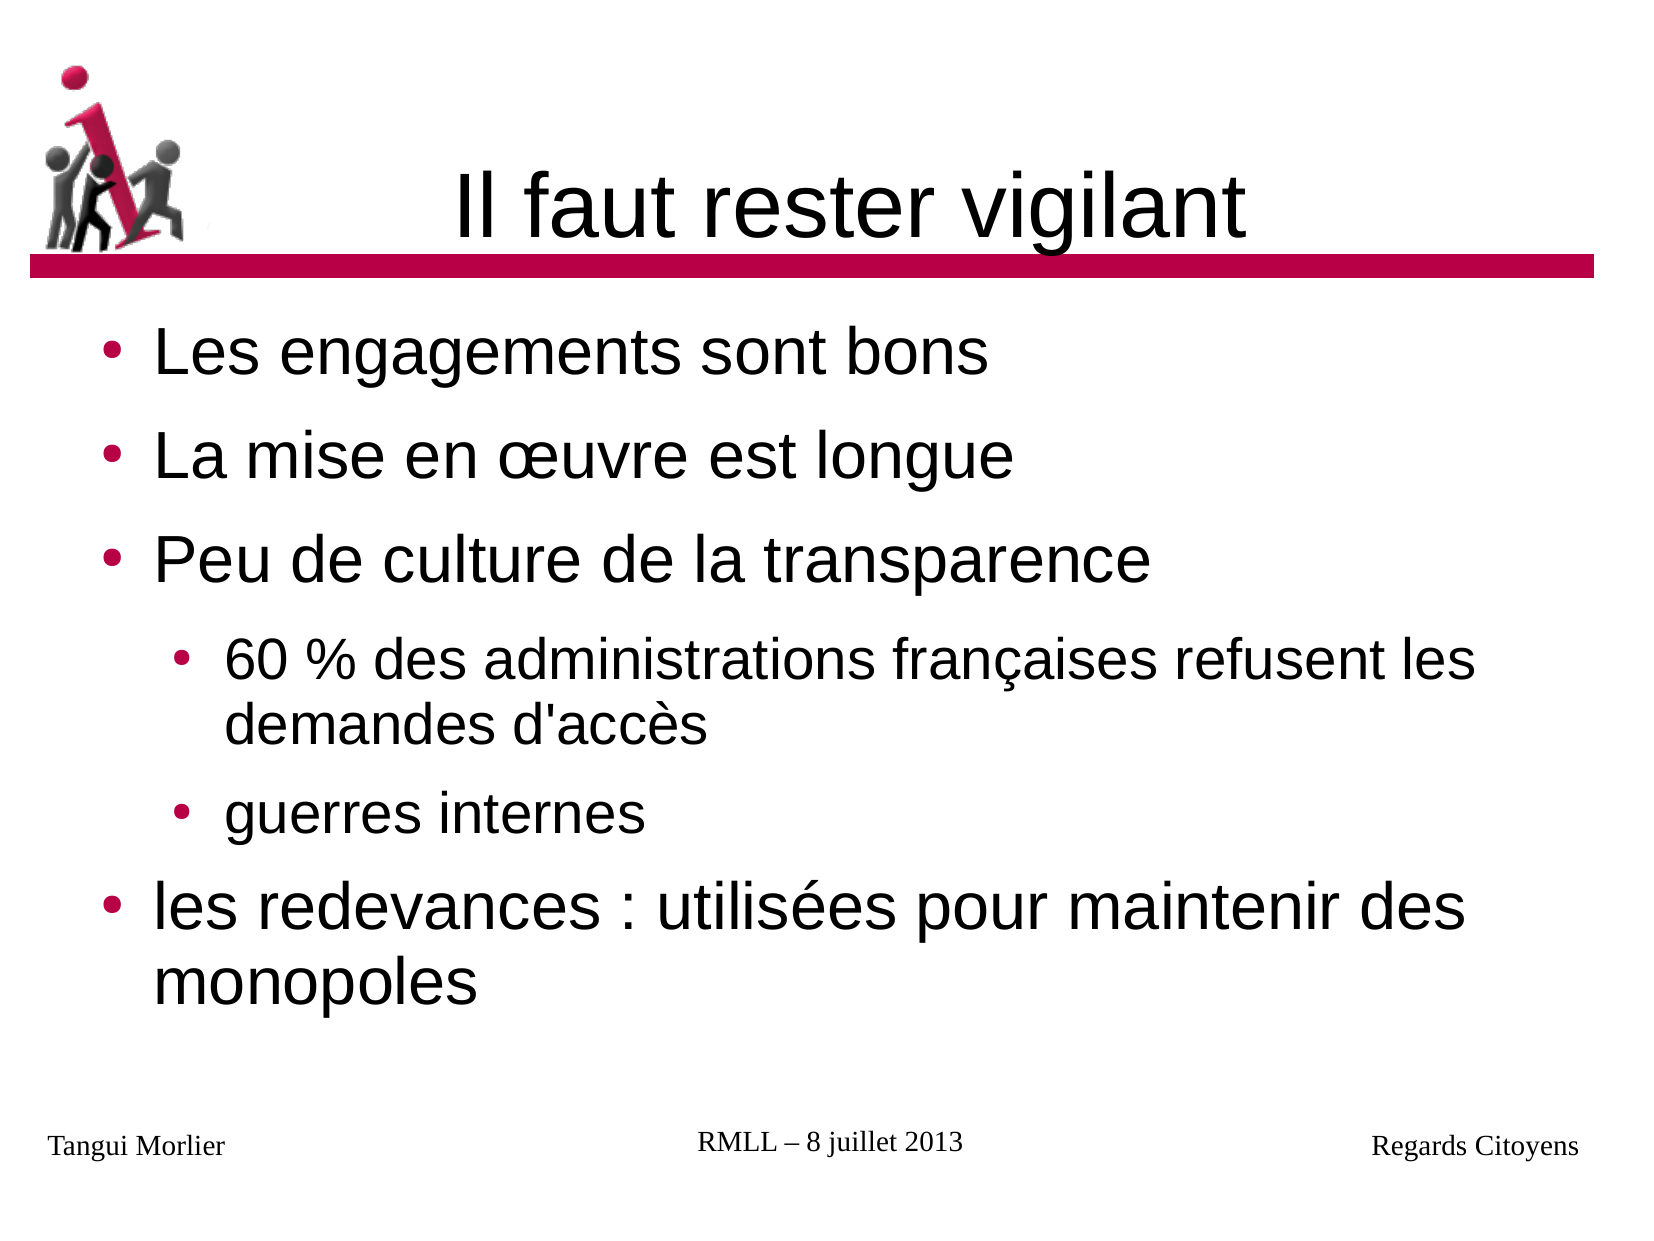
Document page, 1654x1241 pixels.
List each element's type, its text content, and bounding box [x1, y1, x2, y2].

title Il faut rester vigilant [106, 102, 1595, 310]
picture [29, 60, 210, 254]
list Les engagements sont bons La mise en œuvre est longue Peu de culture de la transparence 60 % des administrations françaises refusent les demandes d'accès guerres internes les redevances : utilisées pour maintenir des monopoles [82, 313, 1571, 1034]
